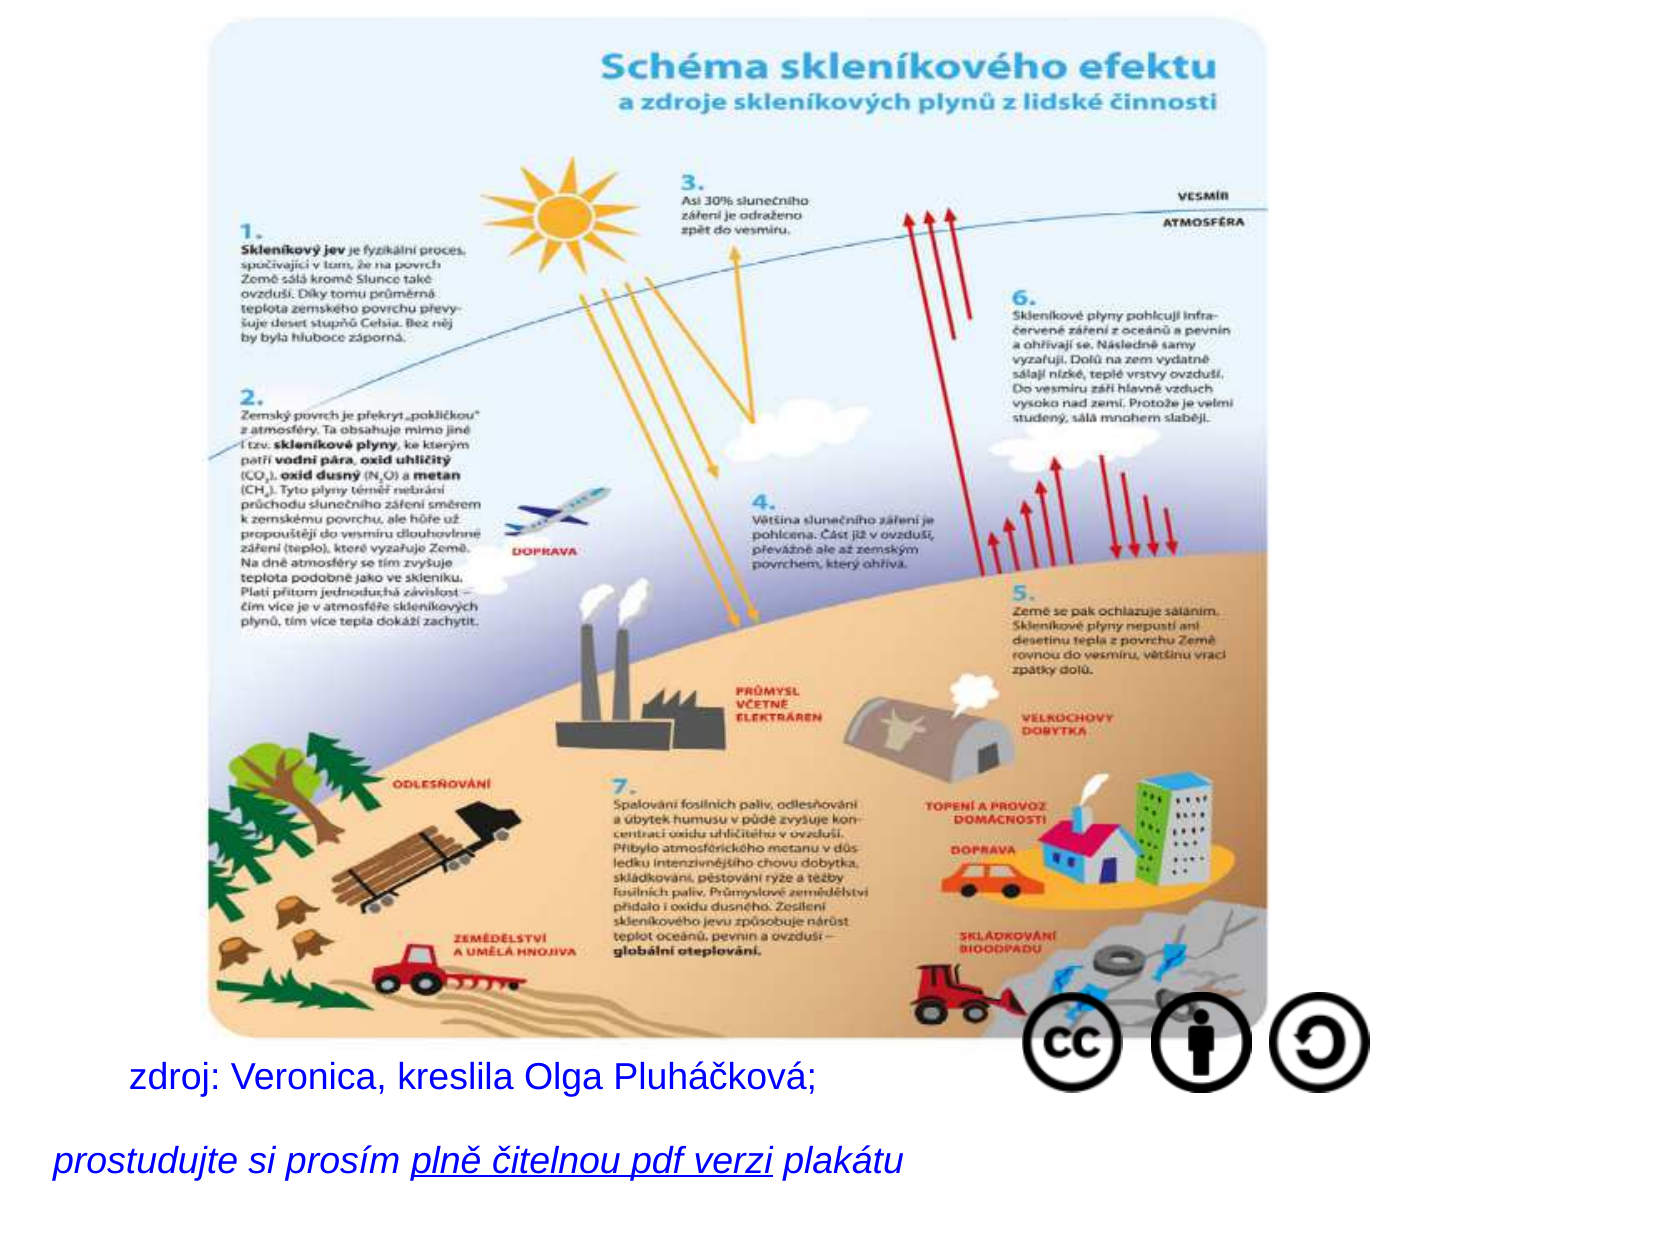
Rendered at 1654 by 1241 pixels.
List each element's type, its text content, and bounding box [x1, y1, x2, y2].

picture [147, 0, 1370, 1093]
text_box zdroj: Veronica, kreslila Olga Pluháčková; prostudujte si prosím plně čitelnou pdf verzi plakátu [29, 1055, 928, 1182]
